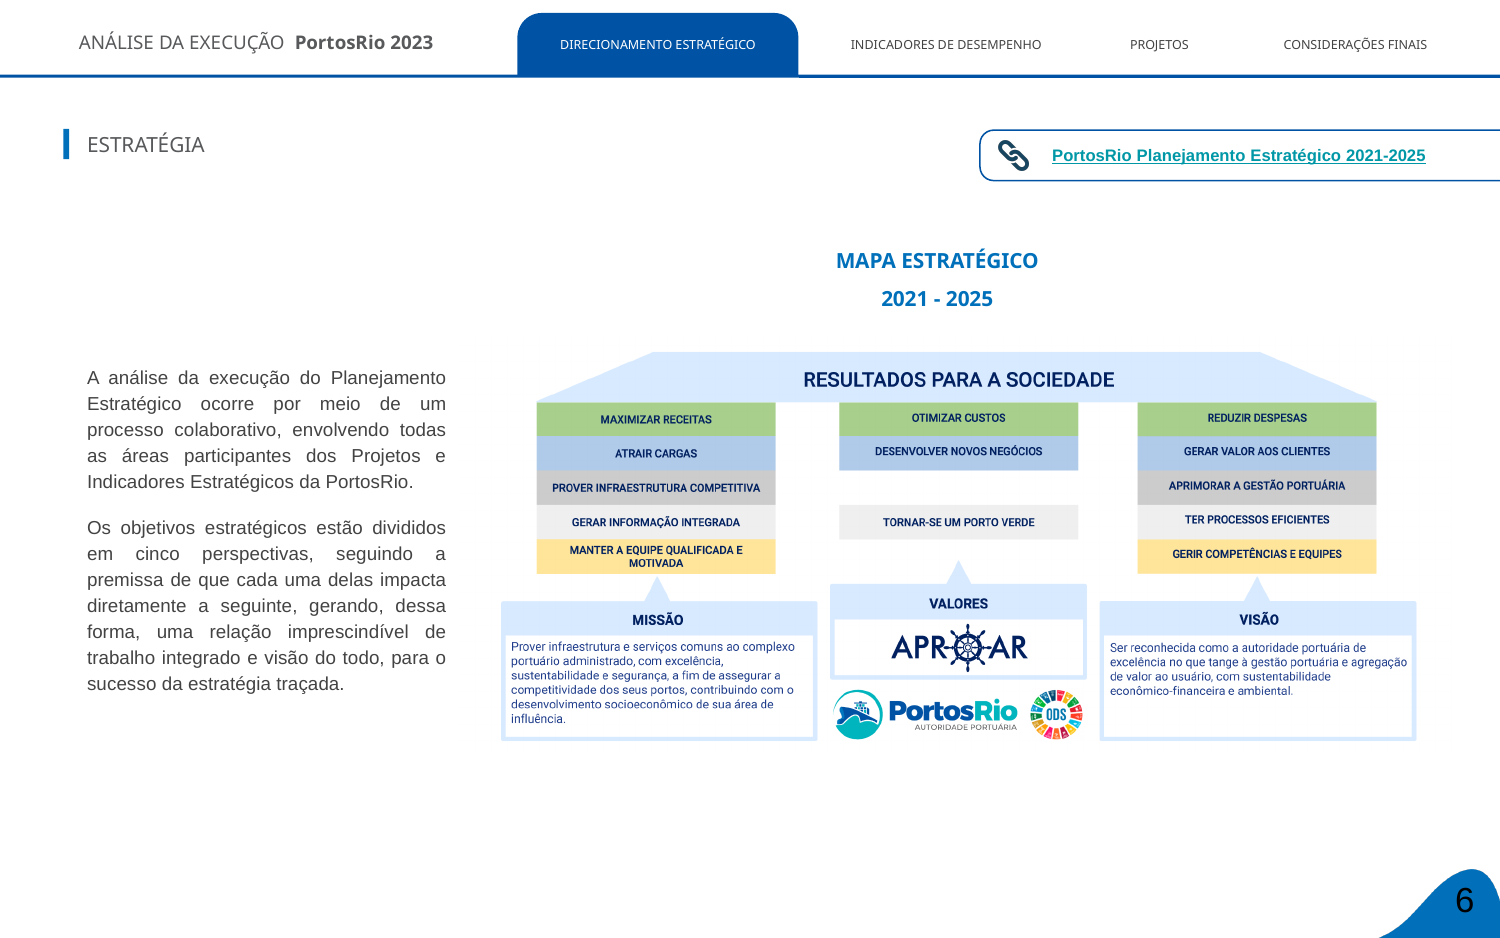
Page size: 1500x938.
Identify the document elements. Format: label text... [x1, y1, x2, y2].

text_box MAPA ESTRATÉGICO 2021 - 2025 [831, 257, 1044, 303]
picture [459, 337, 1452, 755]
text_box [517, 12, 799, 74]
text_box [63, 128, 70, 160]
text_box PortosRio Planejamento Estratégico 2021-2025 [1052, 145, 1447, 166]
text_box ESTRATÉGIA [86, 131, 335, 157]
text_box INDICADORES DE DESEMPENHO [837, 36, 1055, 52]
text_box DIRECIONAMENTO ESTRATÉGICO [546, 36, 770, 52]
picture [1375, 868, 1500, 938]
text_box CONSIDERAÇÕES FINAIS [1269, 36, 1441, 52]
text_box ANÁLISE DA EXECUÇÃO PortosRio 2023 [60, 35, 452, 54]
text_box A análise da execução do Planejamento Estratégico ocorre por meio de um processo colaborativo, envolvendo todas as áreas participantes dos Projetos e Indicadores Estratégicos da PortosRio.​ Os objetivos estratégicos estão divididos em cinco perspectivas, seguindo a premissa de que cada uma delas impacta diretamente a seguinte, gerando, dessa forma, uma relação imprescindível de trabalho integrado e visão do todo, para o sucesso da estratégia traçada. [87, 362, 446, 755]
text_box PROJETOS [1129, 36, 1200, 52]
text_box <number> [1439, 862, 1491, 934]
picture [998, 140, 1029, 171]
